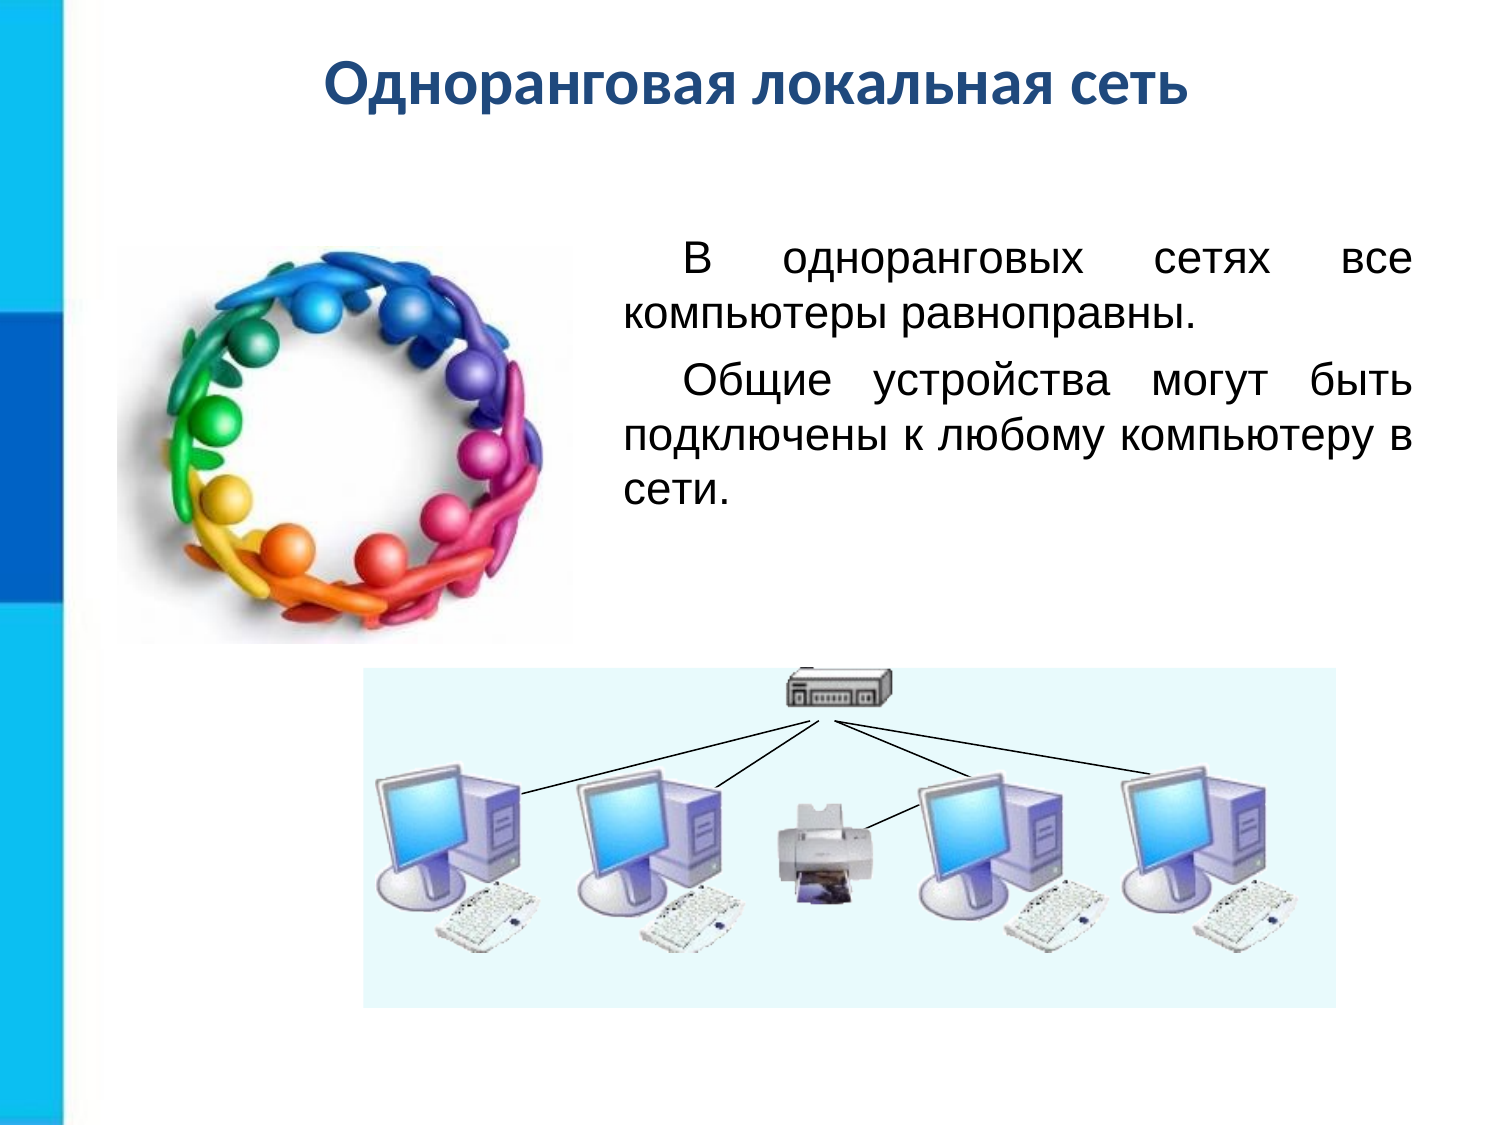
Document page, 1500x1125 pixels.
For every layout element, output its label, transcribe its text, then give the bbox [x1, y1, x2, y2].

text_box [363, 667, 1336, 1008]
picture [0, 0, 1500, 1125]
text_box Одноранговая локальная сеть [88, 31, 1425, 126]
text_box В одноранговых сетях все компьютеры равноправны. Общие устройства могут быть подключены к любому компьютеру в сети. [608, 220, 1429, 522]
